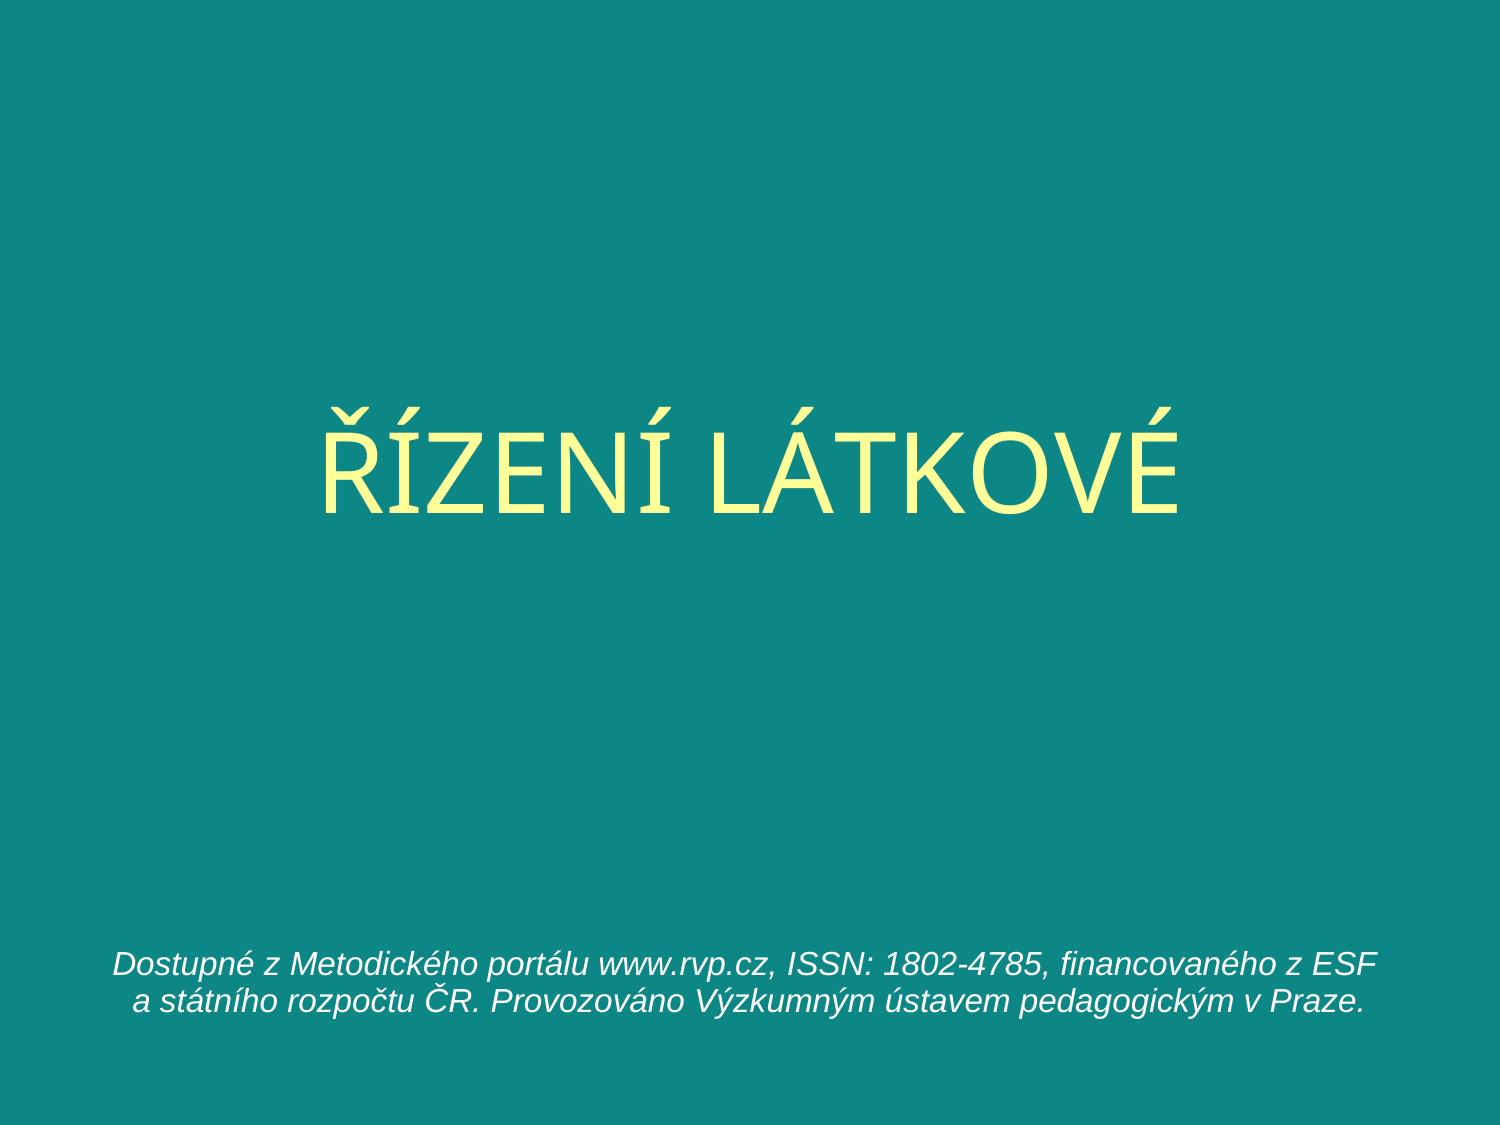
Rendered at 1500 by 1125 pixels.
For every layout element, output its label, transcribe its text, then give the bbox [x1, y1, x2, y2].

title ŘÍZENÍ LÁTKOVÉ [112, 349, 1388, 591]
text_box Dostupné z Metodického portálu www.rvp.cz, ISSN: 1802-4785, financovaného z ESF a státního rozpočtu ČR. Provozováno Výzkumným ústavem pedagogickým v Praze. [82, 937, 1418, 1074]
